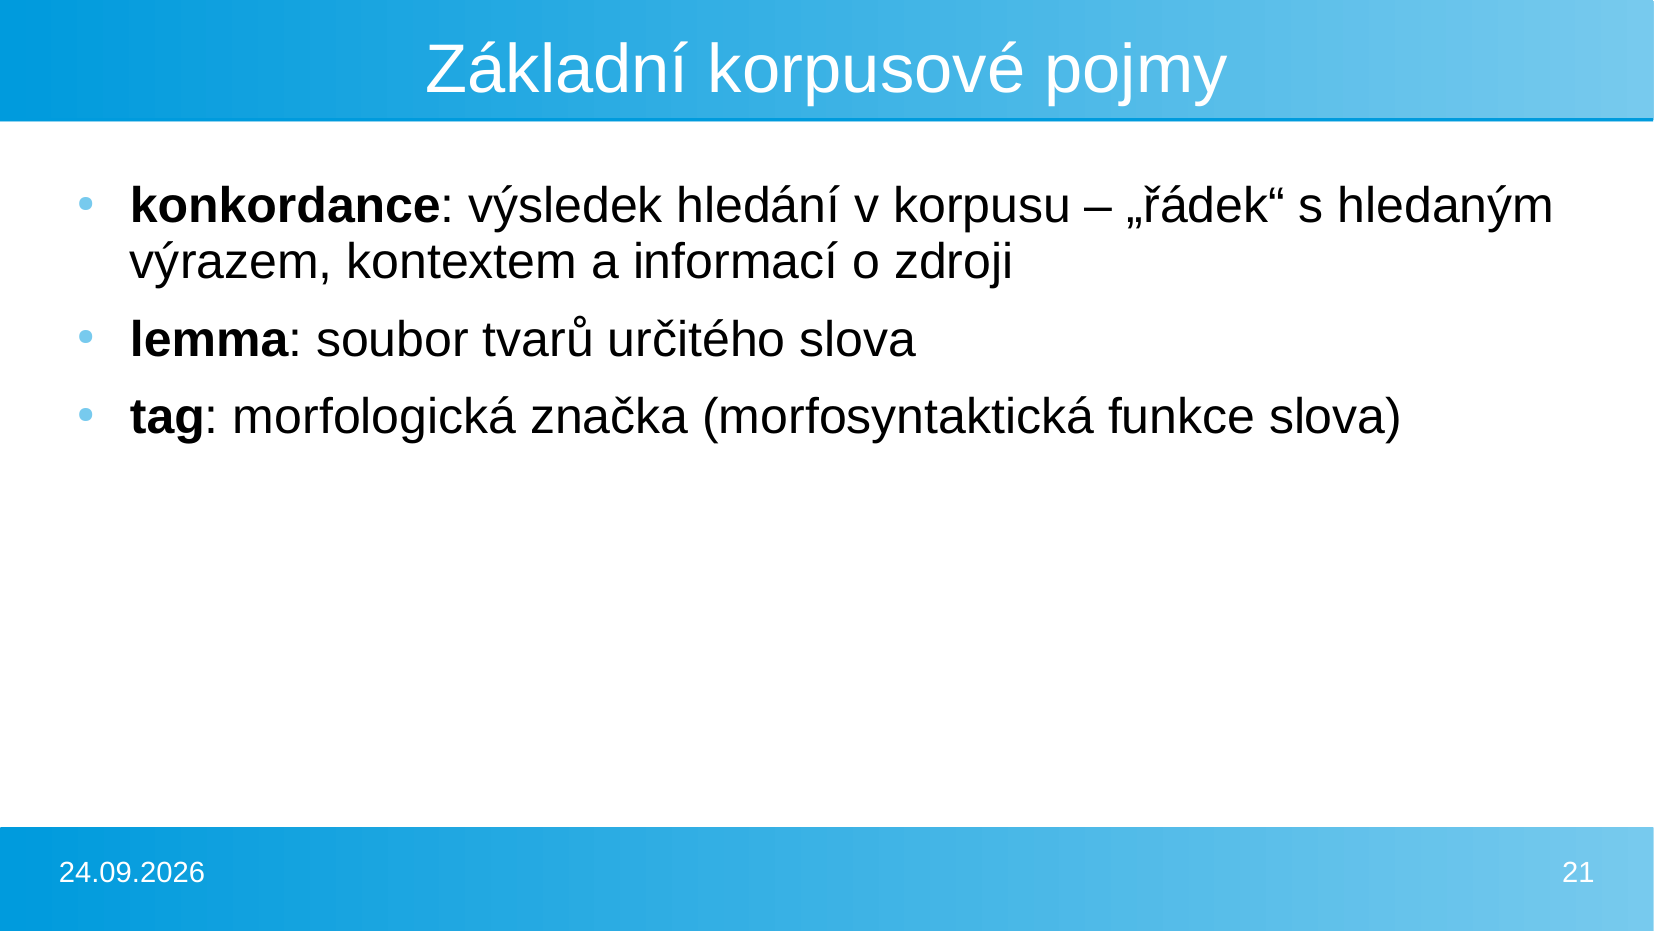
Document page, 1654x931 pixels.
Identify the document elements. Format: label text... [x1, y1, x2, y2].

title Základní korpusové pojmy [59, 29, 1595, 108]
list konkordance: výsledek hledání v korpusu – „řádek“ s hledaným výrazem, kontextem a informací o zdroji lemma: soubor tvarů určitého slova tag: morfologická značka (morfosyntaktická funkce slova) [59, 177, 1595, 768]
